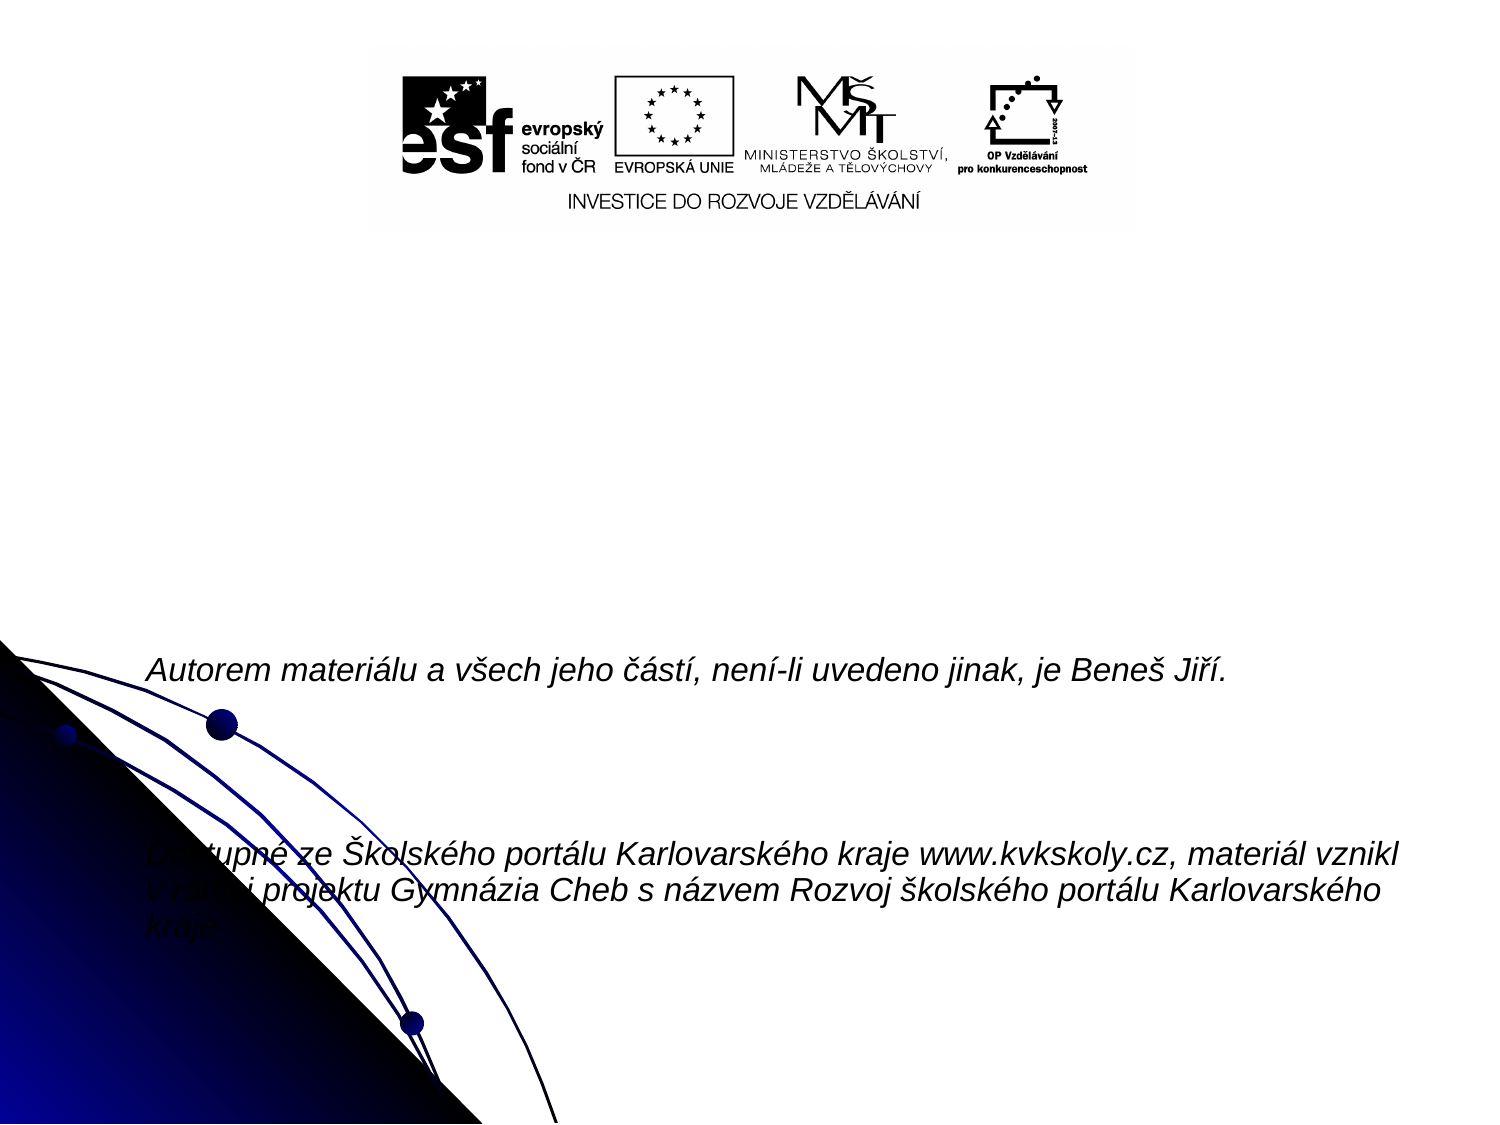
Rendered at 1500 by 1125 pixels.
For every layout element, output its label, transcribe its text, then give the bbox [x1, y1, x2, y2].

text_box Autorem materiálu a všech jeho částí, není-li uvedeno jinak, je Beneš Jiří. Dostupné ze Školského portálu Karlovarského kraje www.kvkskoly.cz, materiál vznikl v rámci projektu Gymnázia Cheb s názvem Rozvoj školského portálu Karlovarského kraje [75, 262, 1426, 1005]
picture [366, 45, 1134, 233]
